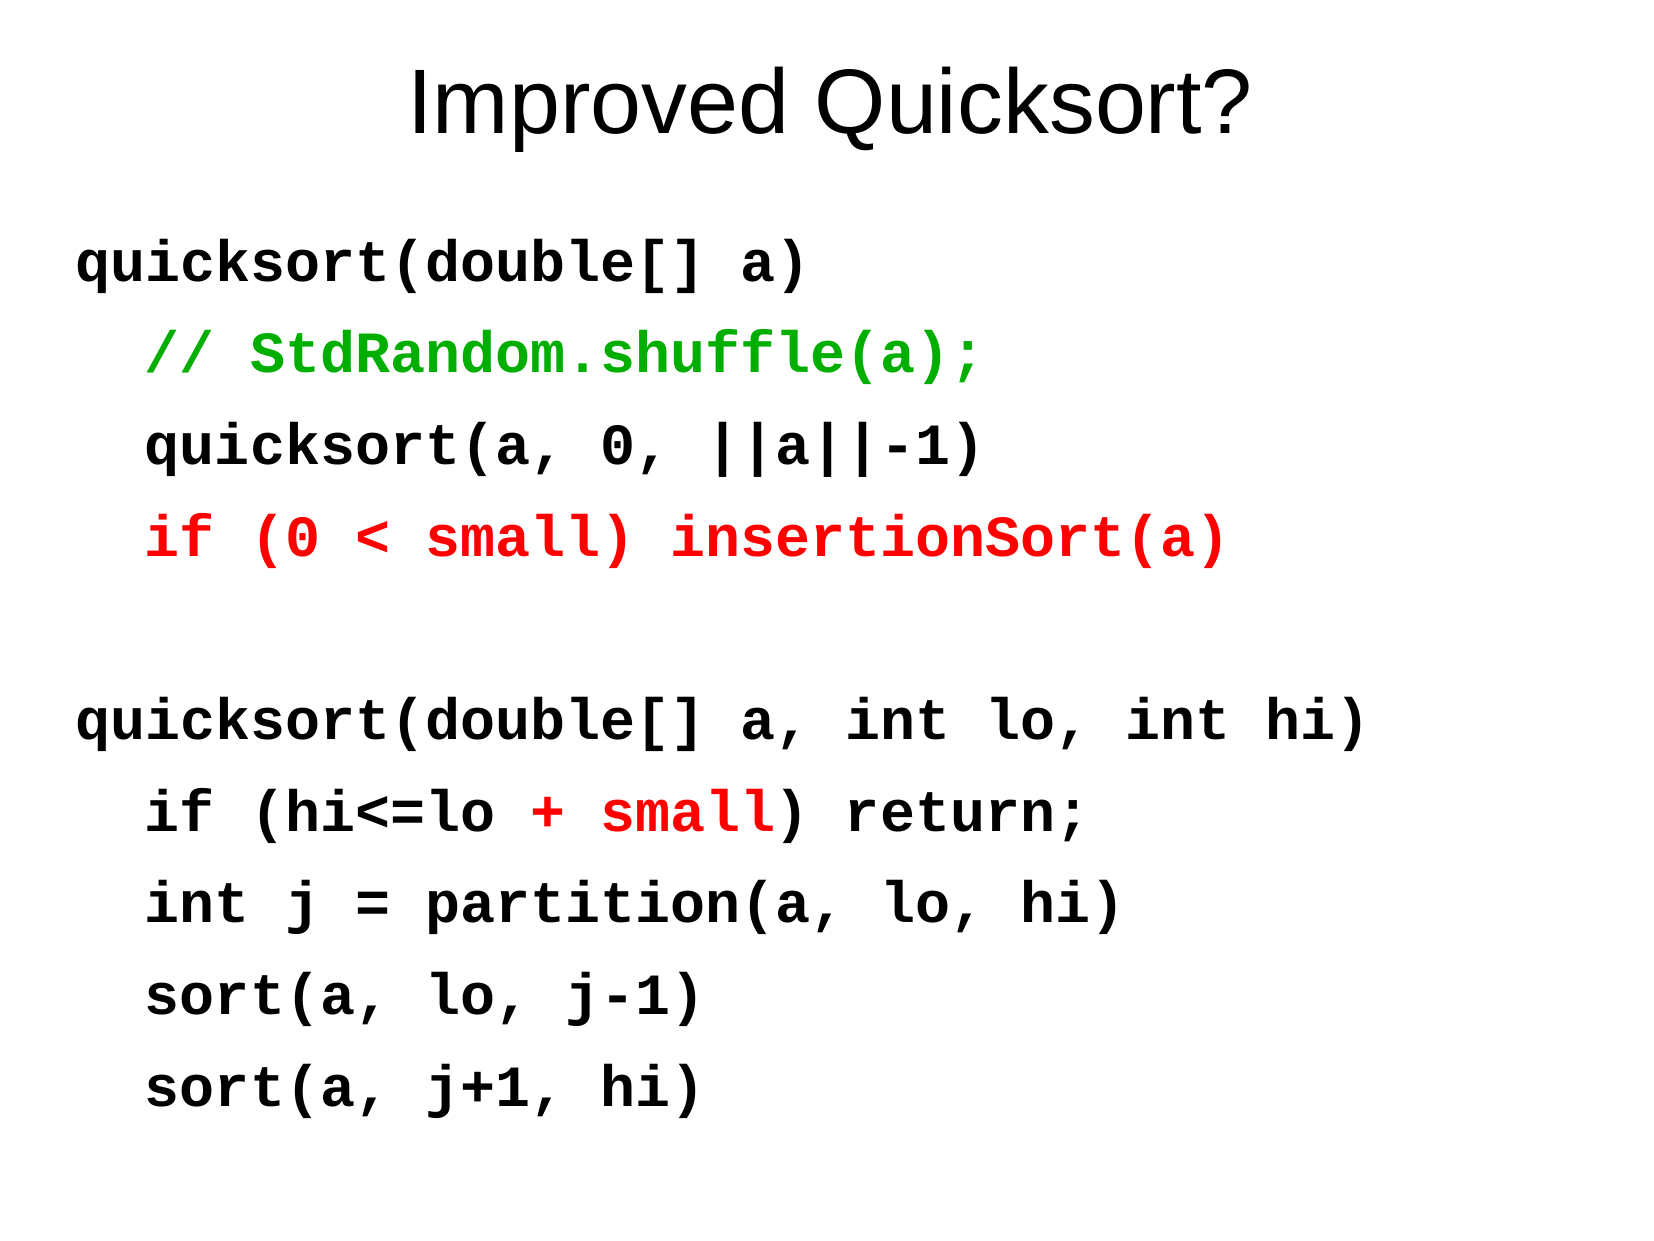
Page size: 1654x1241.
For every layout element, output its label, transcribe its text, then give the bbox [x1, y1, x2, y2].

title Improved Quicksort? [86, 0, 1575, 204]
list quicksort(double[] a) // StdRandom.shuffle(a); quicksort(a, 0, ||a||-1) if (0 < small) insertionSort(a) quicksort(double[] a, int lo, int hi) if (hi<=lo + small) return; int j = partition(a, lo, hi) sort(a, lo, j-1) sort(a, j+1, hi) [75, 225, 1654, 1223]
